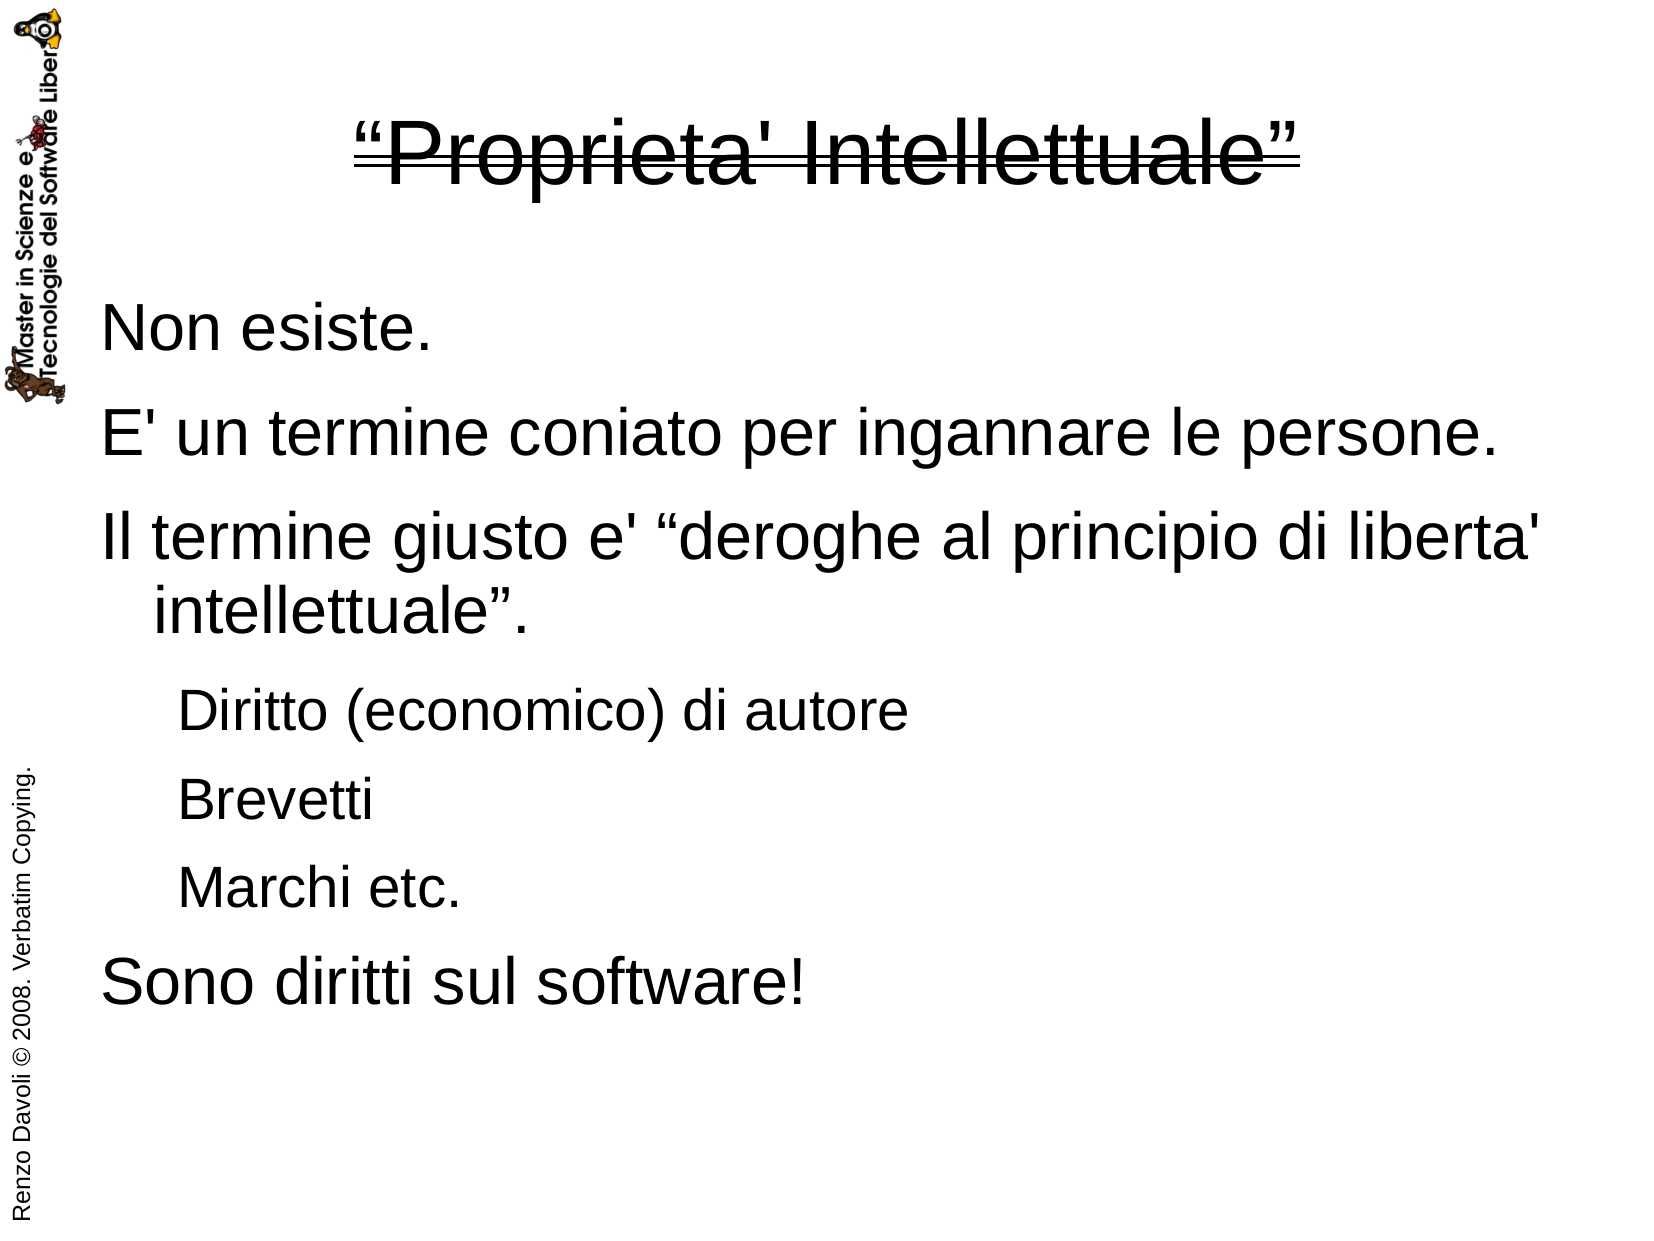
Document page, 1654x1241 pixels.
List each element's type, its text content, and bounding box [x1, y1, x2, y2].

picture [1, 2, 69, 413]
title “Proprieta' Intellettuale” [82, 49, 1571, 257]
list Non esiste. E' un termine coniato per ingannare le persone. Il termine giusto e' “deroghe al principio di liberta' intellettuale”. Diritto (economico) di autore Brevetti Marchi etc. Sono diritti sul software! [82, 290, 1571, 1109]
